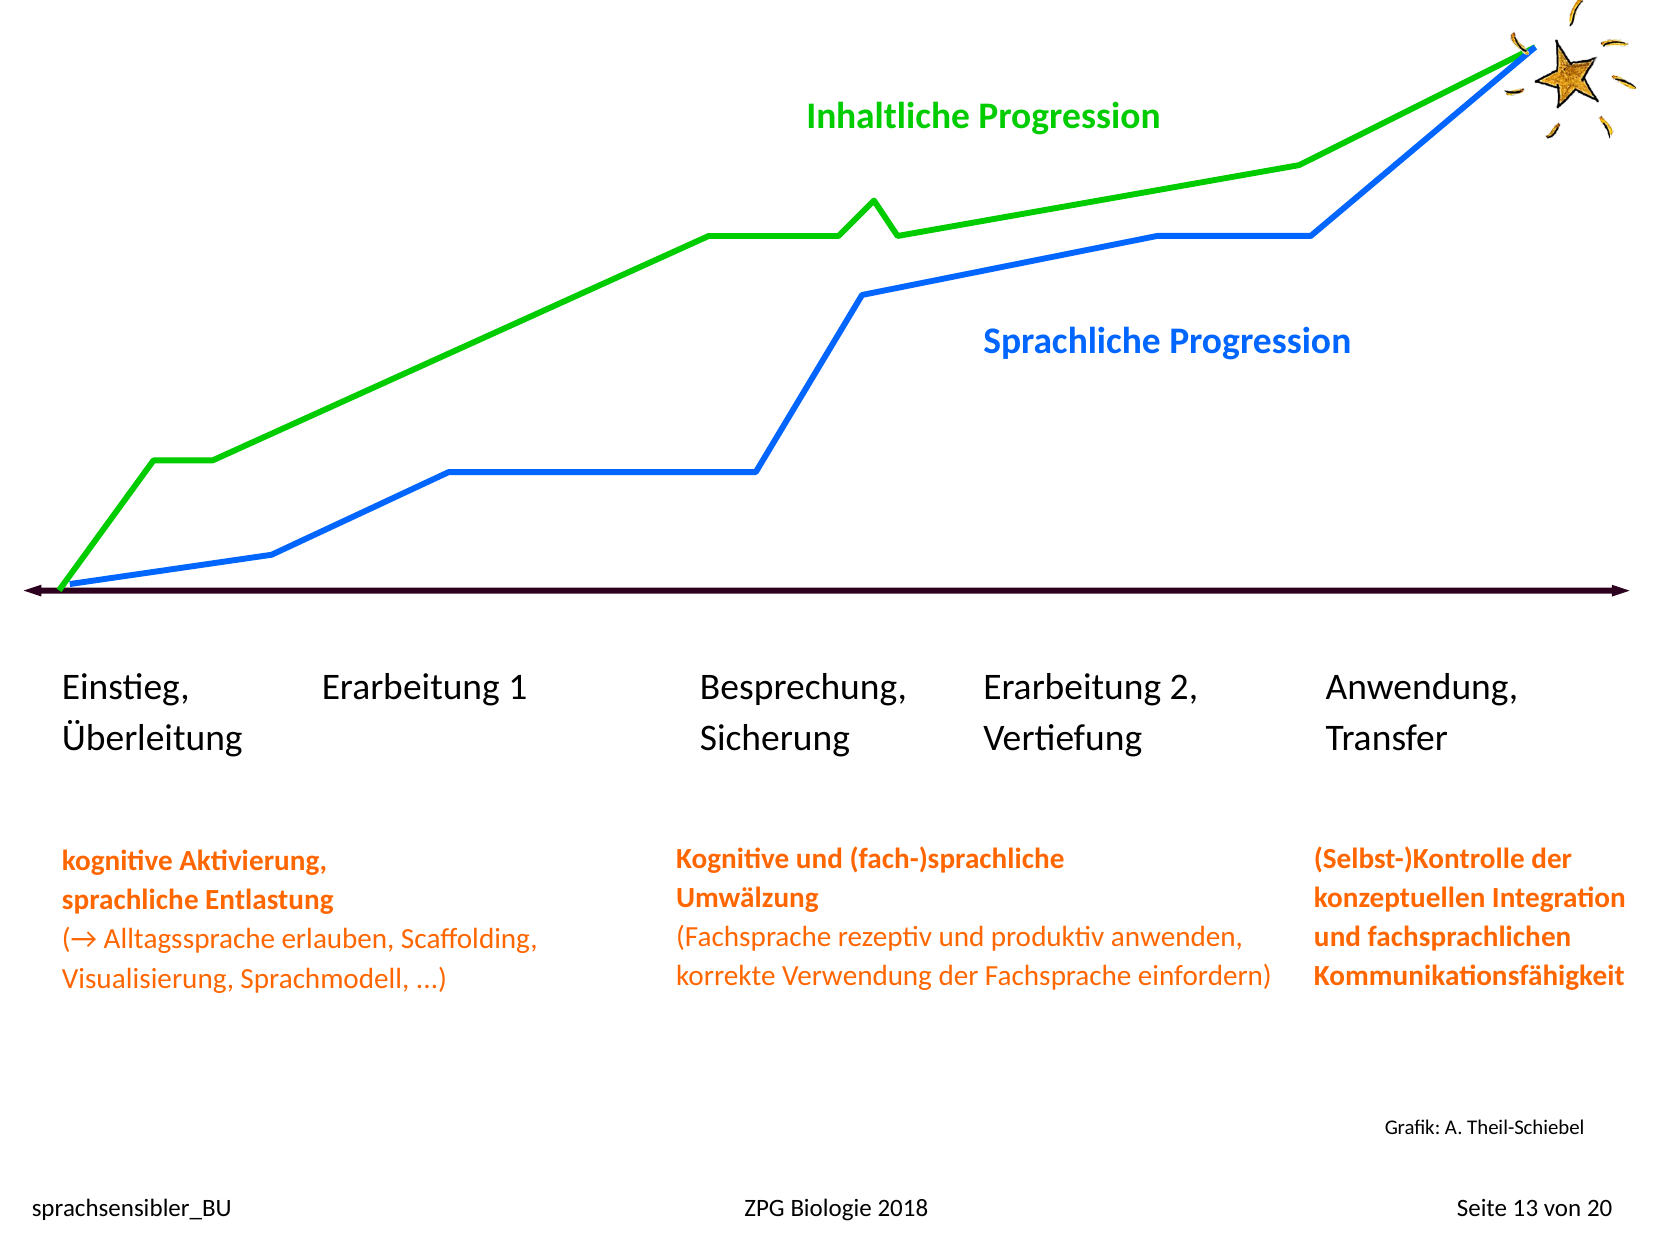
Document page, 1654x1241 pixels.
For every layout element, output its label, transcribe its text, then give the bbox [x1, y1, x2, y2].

text_box Sprachliche Progression [968, 303, 1453, 424]
text_box kognitive Aktivierung, sprachliche Entlastung (→ Alltagssprache erlauben, Scaffolding, Visualisierung, Sprachmodell, ...) [47, 829, 650, 1075]
text_box Anwendung, Transfer [1310, 649, 1571, 780]
text_box Erarbeitung 2, Vertiefung [968, 649, 1252, 780]
text_box Einstieg, Überleitung [47, 649, 307, 780]
text_box sprachsensibler_BU ZPG Biologie 2018 Seite 13 von 20 [17, 1185, 1636, 1229]
text_box Besprechung, Sicherung [685, 649, 945, 815]
picture [1500, 0, 1642, 142]
text_box Kognitive und (fach-)sprachliche Umwälzung (Fachsprache rezeptiv und produktiv anwenden, korrekte Verwendung der Fachsprache einfordern) [661, 827, 1299, 1051]
text_box (Selbst-)Kontrolle der konzeptuellen Integration und fachsprachlichen Kommunikationsfähigkeit [1299, 827, 1654, 1141]
text_box Inhaltliche Progression [791, 78, 1276, 199]
text_box Erarbeitung 1 [307, 649, 567, 722]
text_box Grafik: A. Theil-Schiebel [1370, 1107, 1630, 1146]
